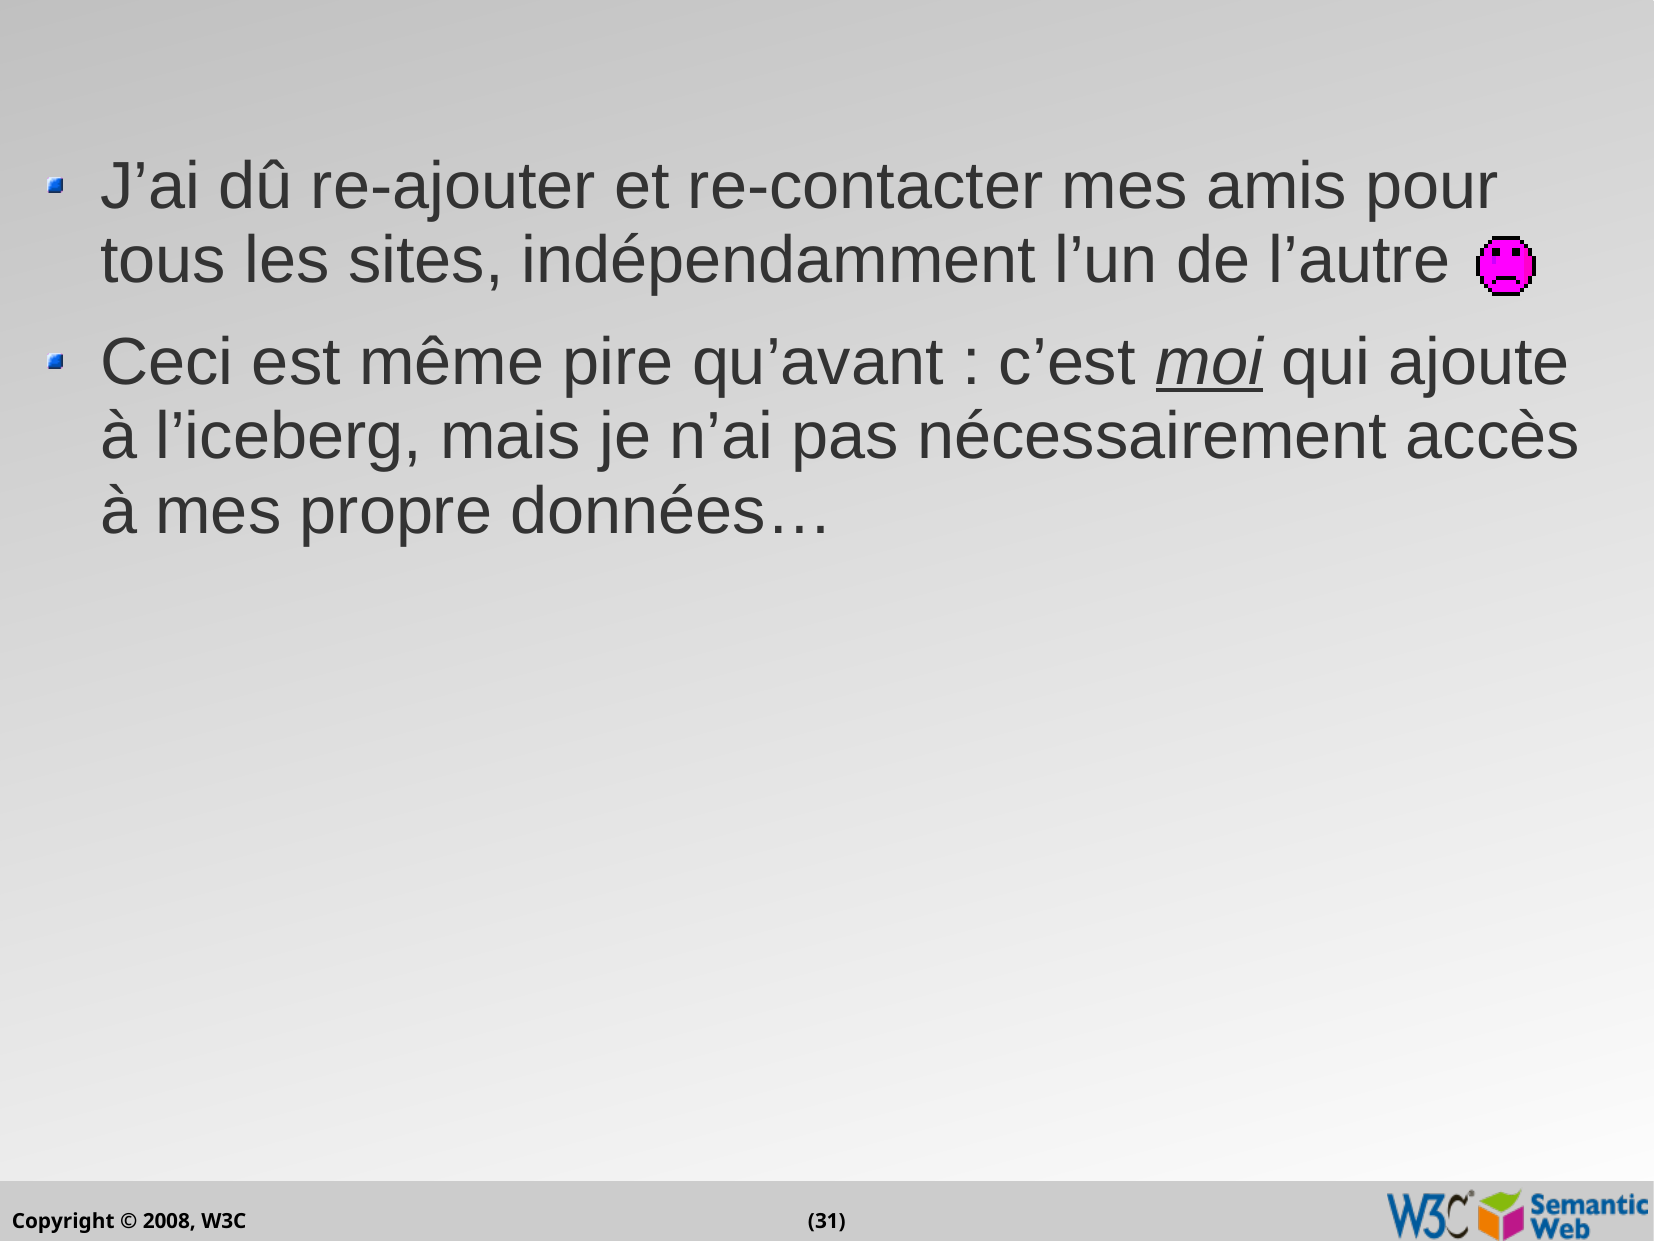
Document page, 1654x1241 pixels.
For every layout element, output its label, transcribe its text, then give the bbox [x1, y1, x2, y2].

picture [1387, 1187, 1648, 1241]
list J’ai dû re-ajouter et re-contacter mes amis pour tous les sites, indépendamment l’un de l’autre Ceci est même pire qu’avant : c’est moi qui ajoute à l’iceberg, mais je n’ai pas nécessairement accès à mes propre données… [29, 147, 1624, 1134]
picture [1476, 236, 1536, 296]
